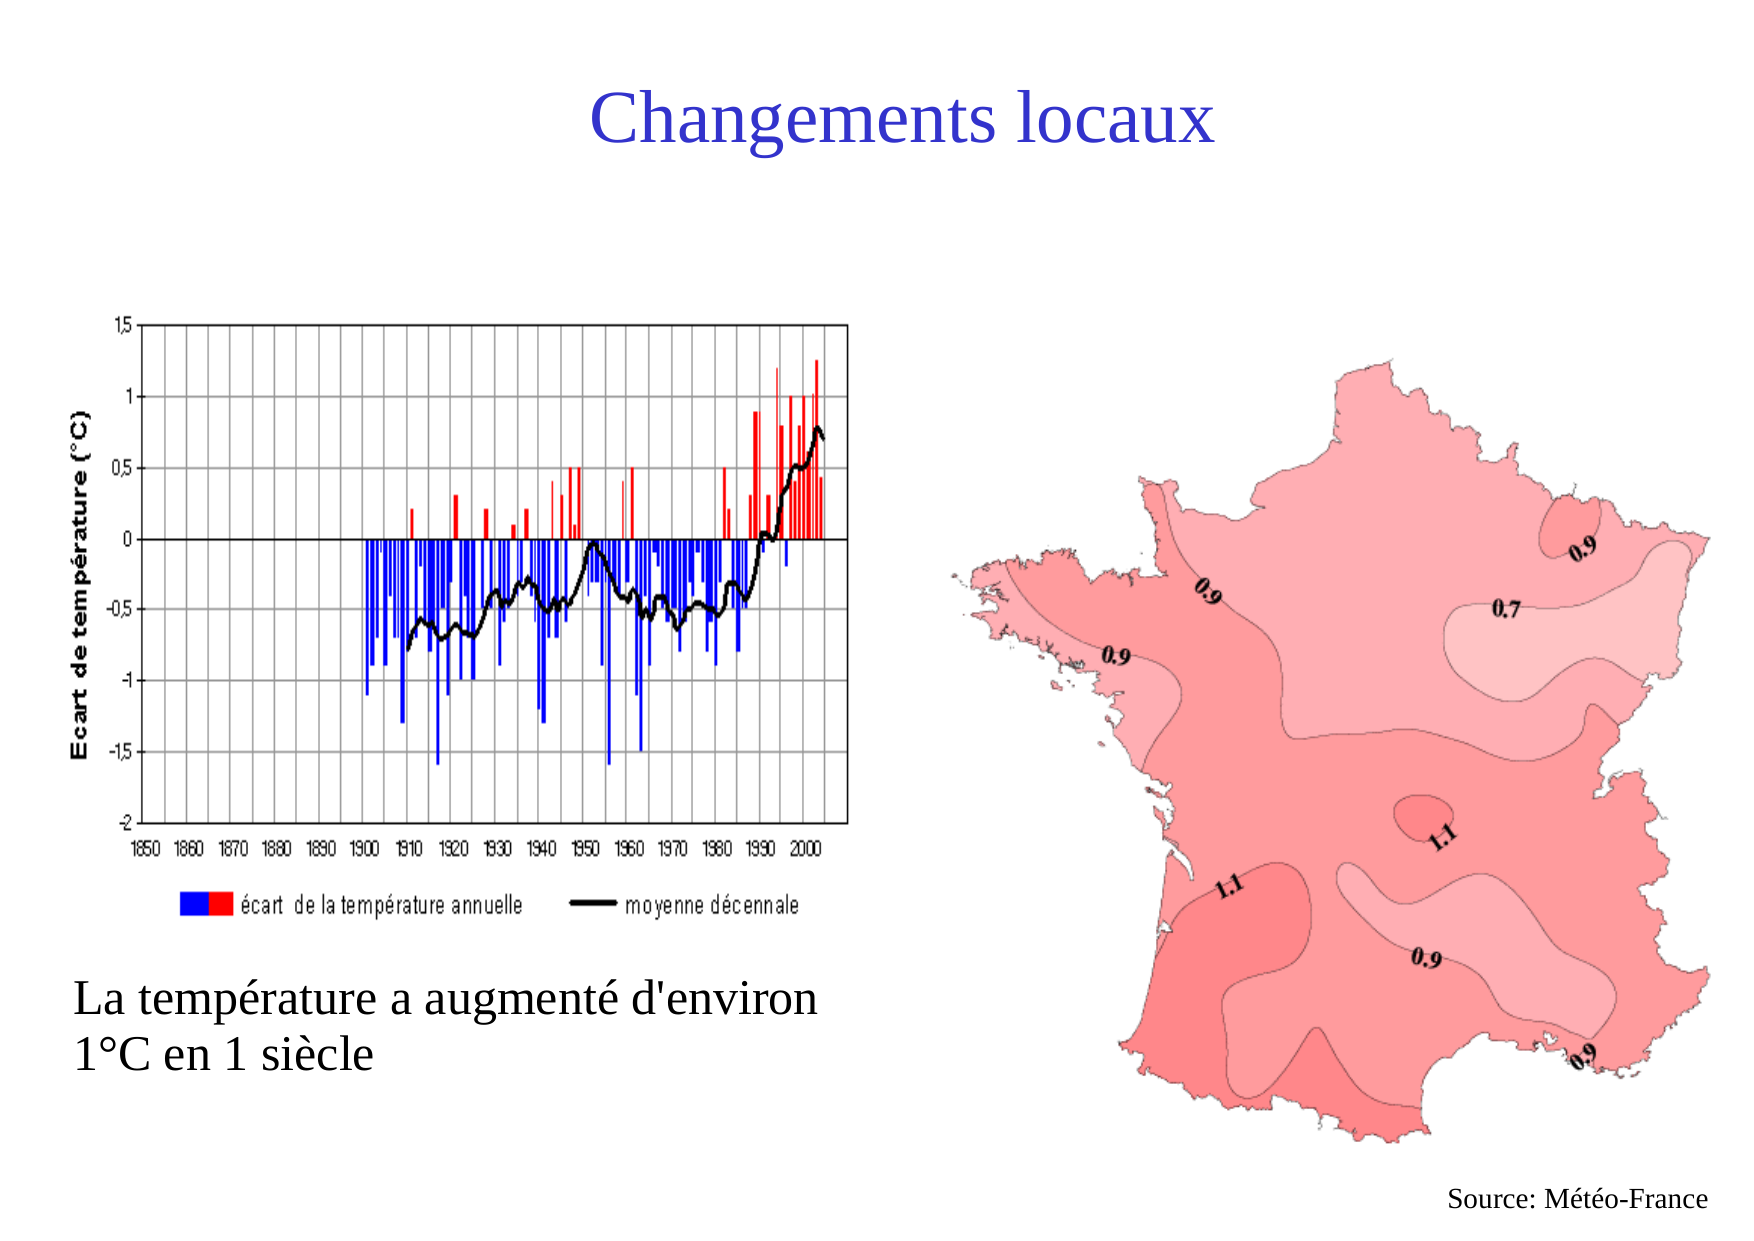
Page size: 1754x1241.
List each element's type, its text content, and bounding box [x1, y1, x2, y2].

text_box La température a augmenté d'environ 1°C en 1 siècle [73, 973, 881, 1081]
text_box Source: Météo-France [1161, 1176, 1724, 1223]
picture [42, 293, 873, 938]
text_box Changements locaux [157, 72, 1649, 166]
picture [939, 341, 1723, 1153]
